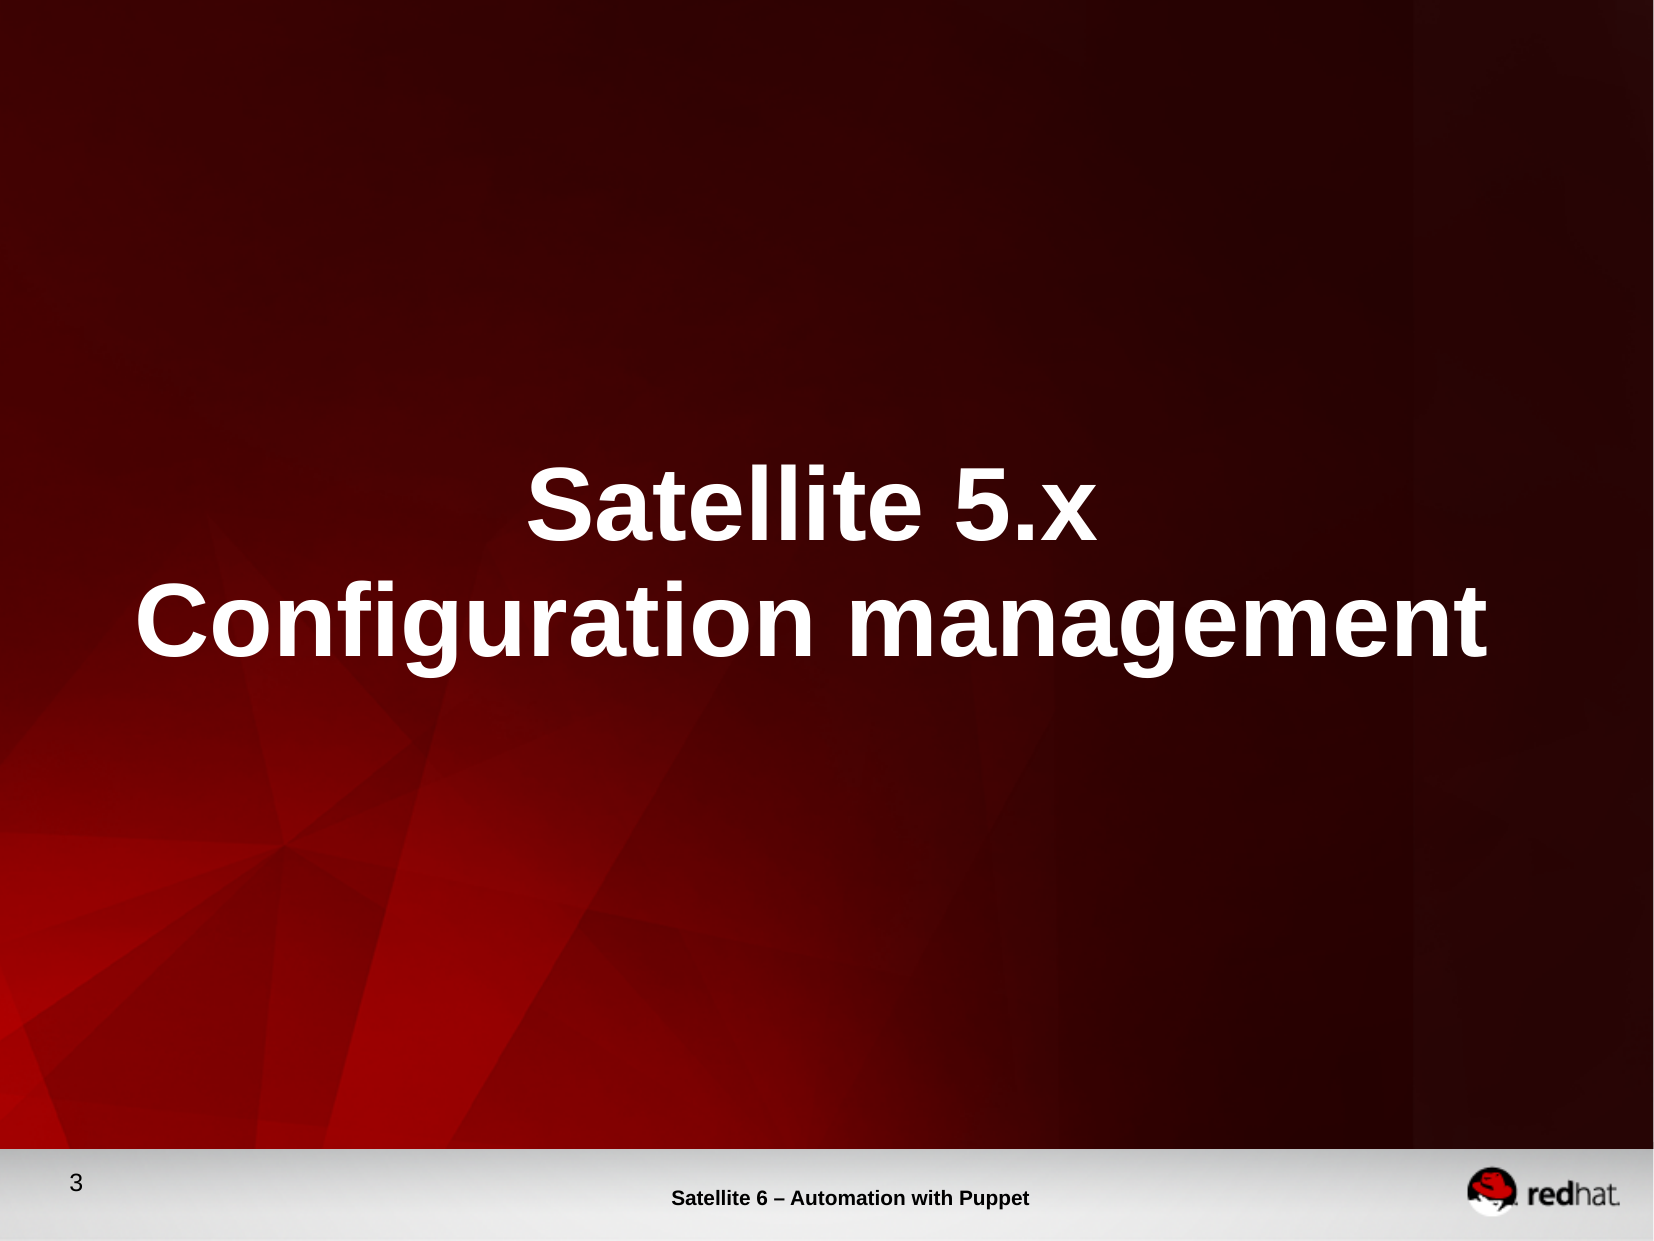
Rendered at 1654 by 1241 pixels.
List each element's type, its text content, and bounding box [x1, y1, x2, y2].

picture [0, 0, 1654, 1241]
title Satellite 5.x Configuration management [82, 262, 1571, 862]
